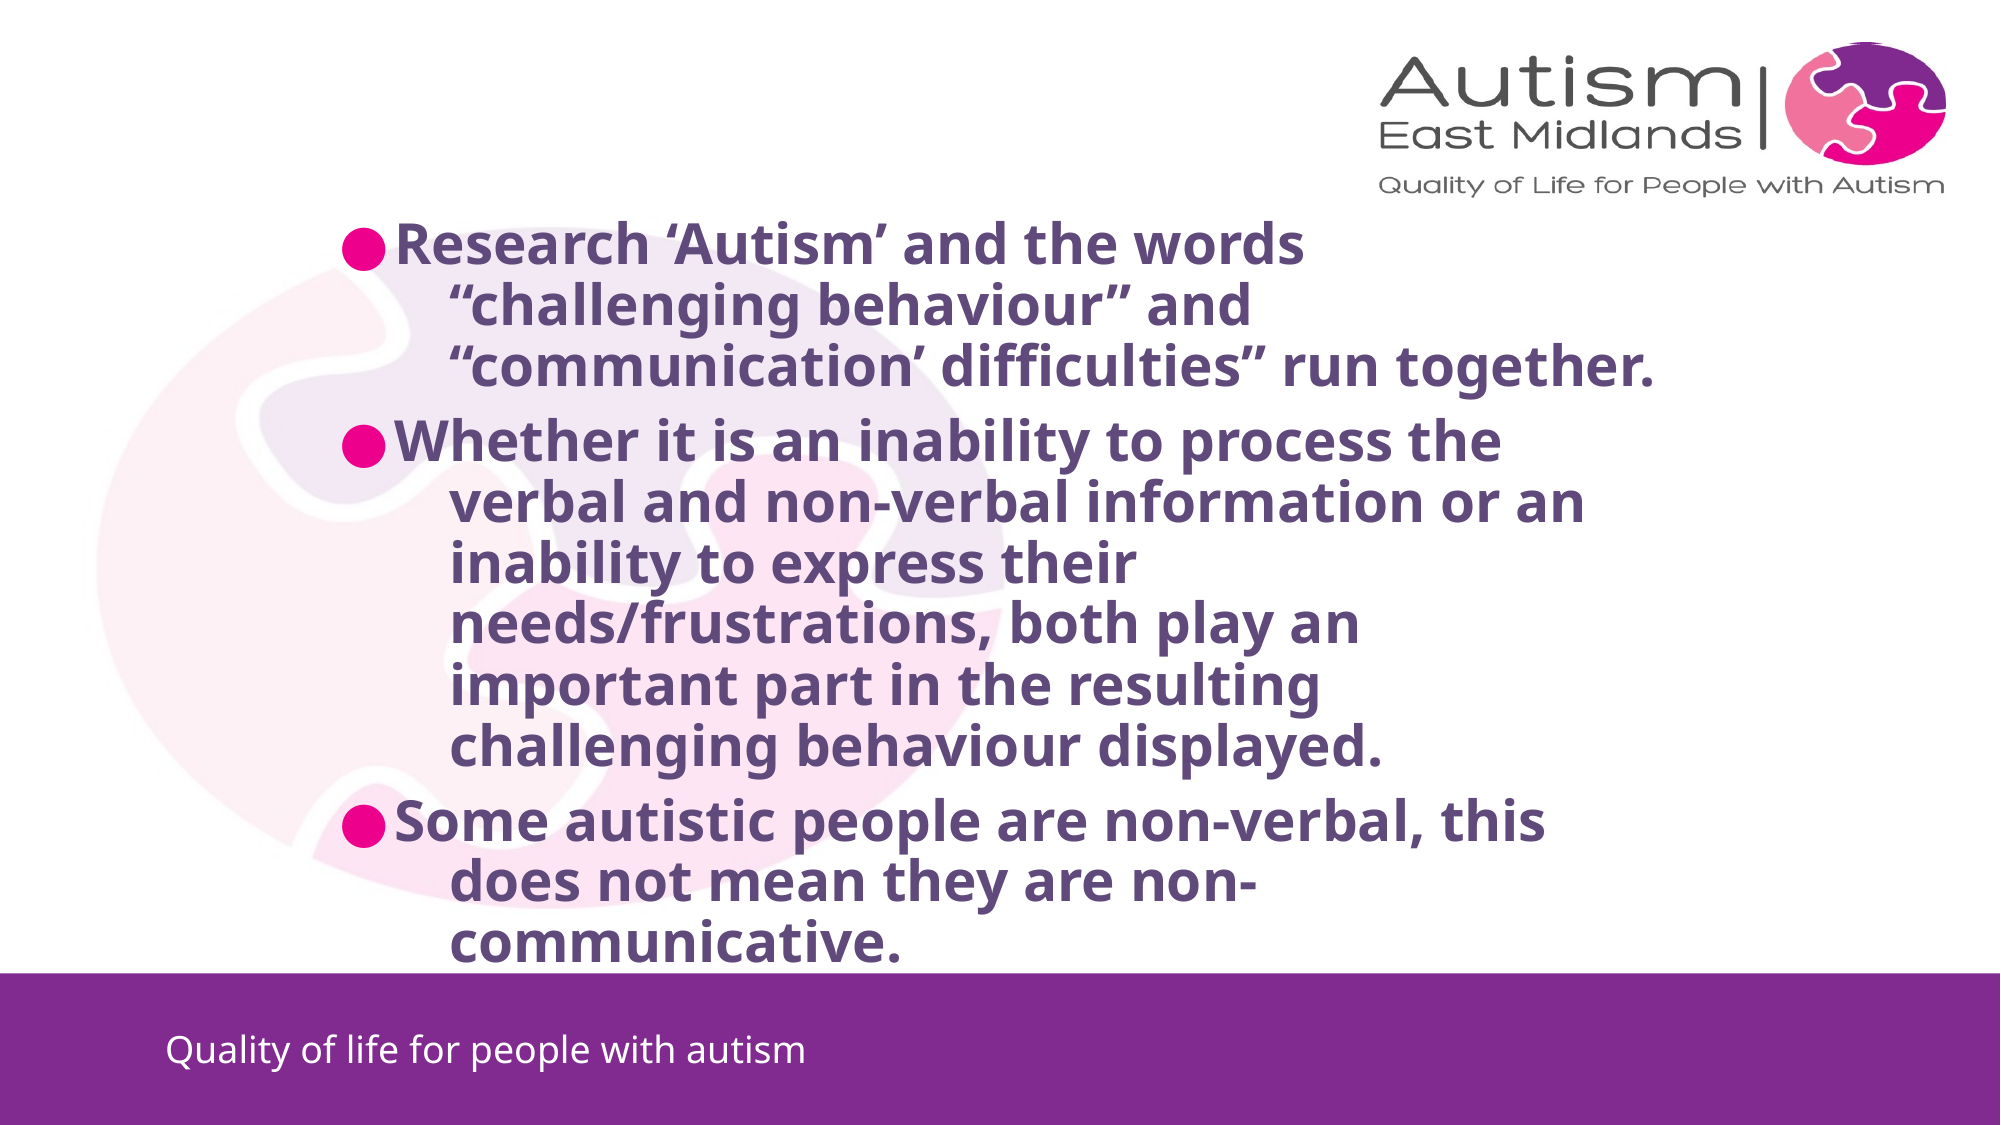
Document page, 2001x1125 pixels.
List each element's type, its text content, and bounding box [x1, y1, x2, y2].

list Research ‘Autism’ and the words “challenging behaviour” and “communication’ difficulties” run together. Whether it is an inability to process the verbal and non-verbal information or an inability to express their needs/frustrations, both play an important part in the resulting challenging behaviour displayed. Some autistic people are non-verbal, this does not mean they are non-communicative. [324, 208, 1675, 1000]
